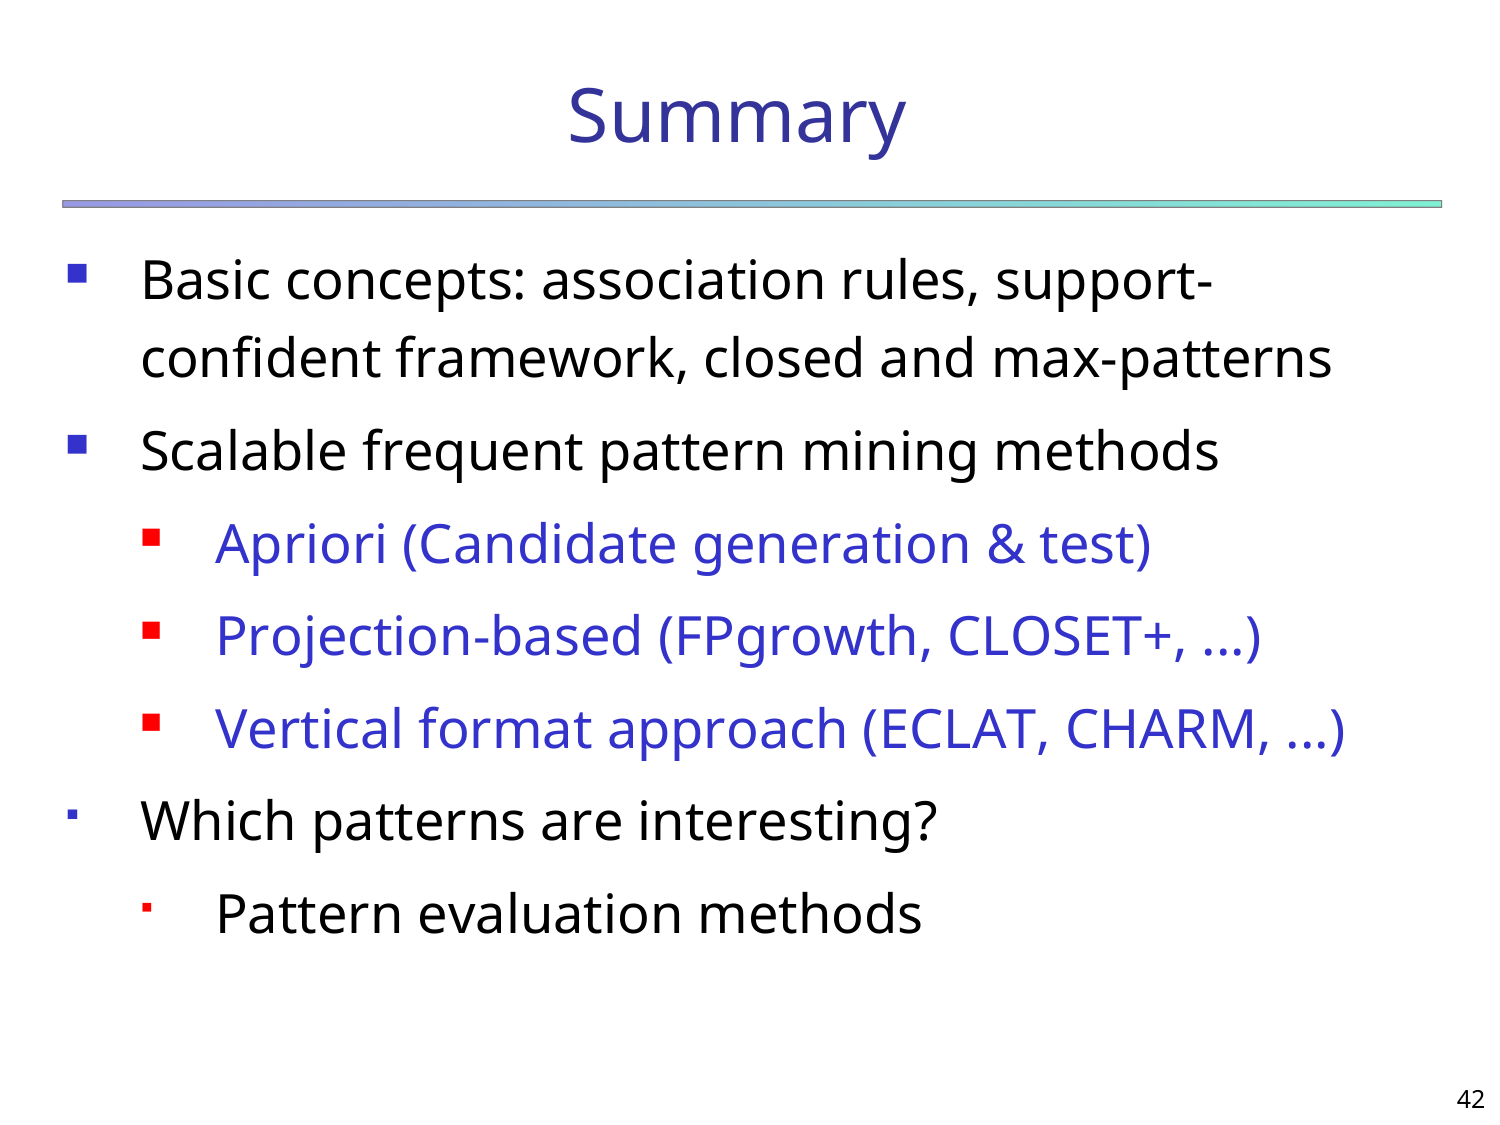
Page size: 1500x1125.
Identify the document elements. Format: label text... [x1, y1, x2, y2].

title Summary [0, 50, 1475, 176]
list Basic concepts: association rules, support-confident framework, closed and max-patterns Scalable frequent pattern mining methods Apriori (Candidate generation & test) Projection-based (FPgrowth, CLOSET+, ...) Vertical format approach (ECLAT, CHARM, ...) Which patterns are interesting? Pattern evaluation methods [50, 224, 1450, 1051]
text_box <number> [1187, 1062, 1500, 1125]
